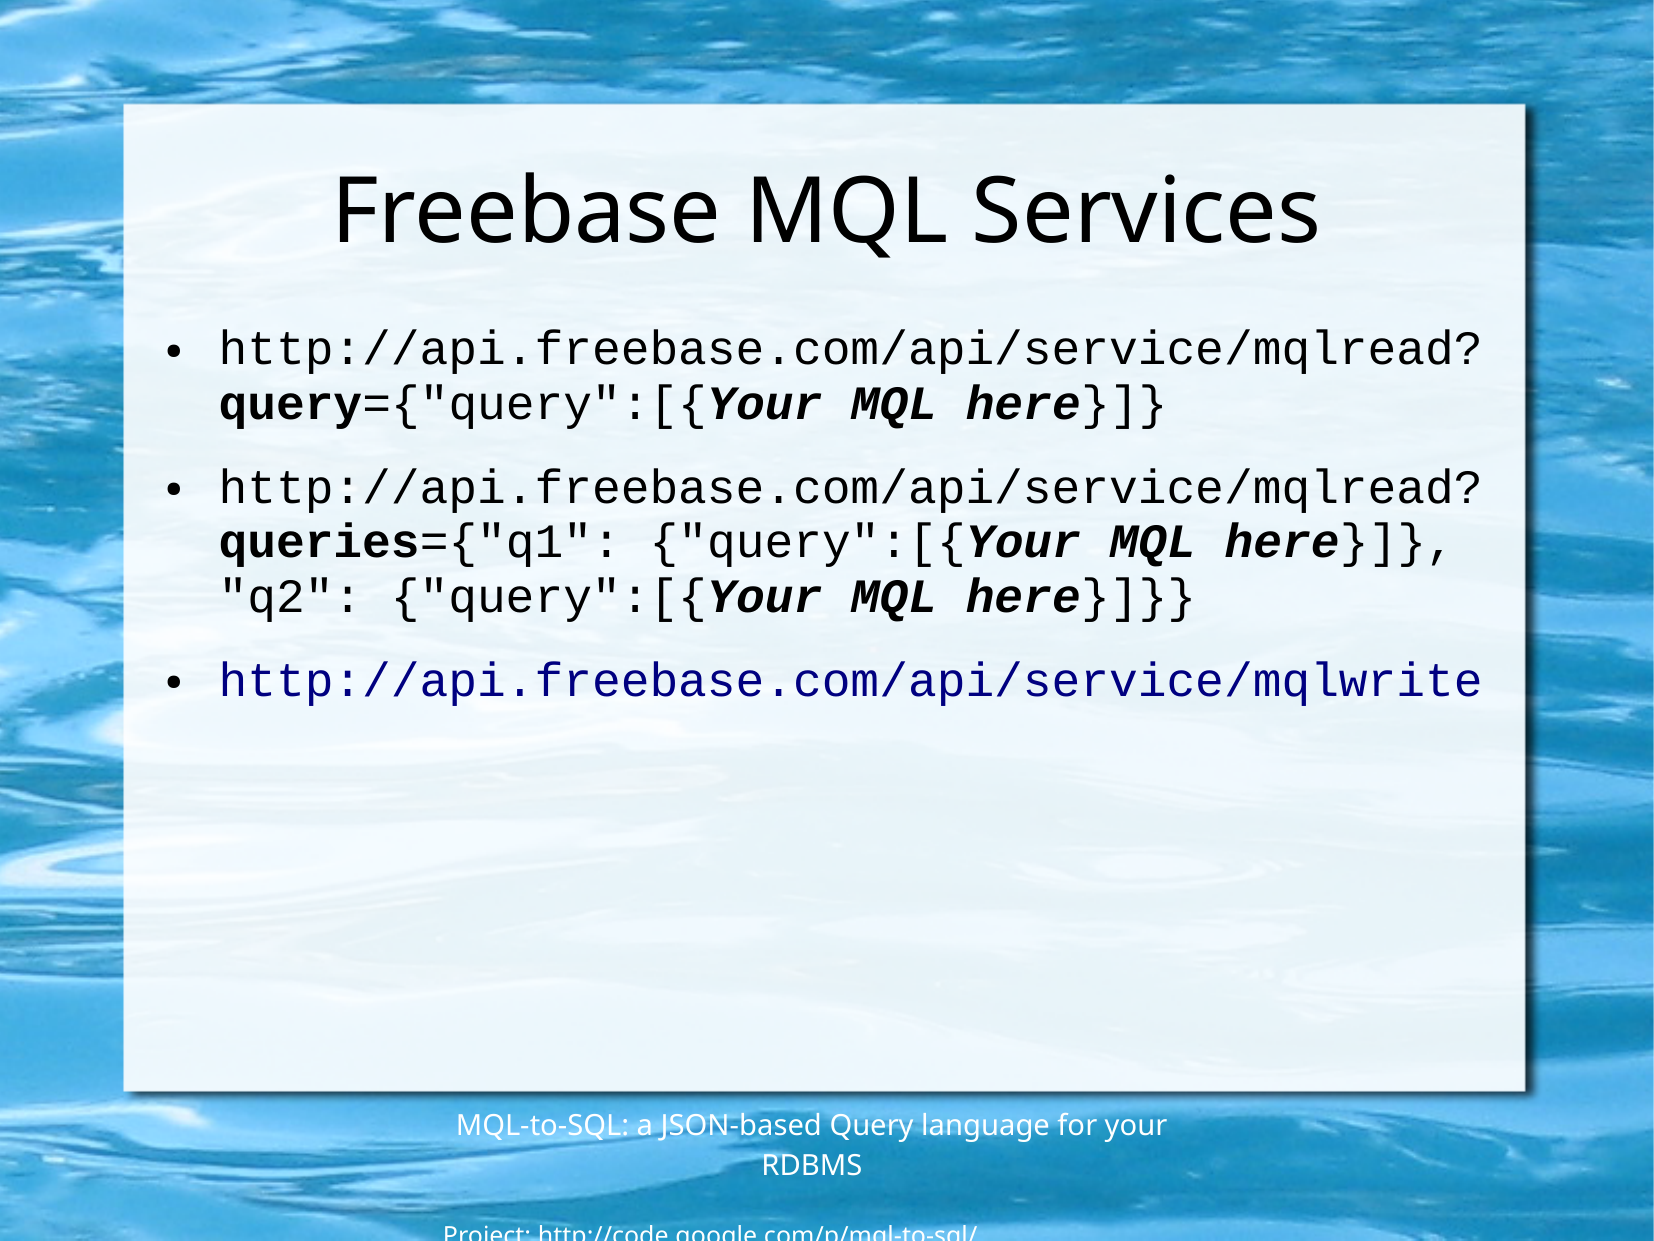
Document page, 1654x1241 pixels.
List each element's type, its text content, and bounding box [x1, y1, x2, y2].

picture [447, 1228, 454, 1235]
picture [710, 1232, 717, 1241]
picture [0, 0, 1654, 1241]
picture [950, 1232, 957, 1241]
picture [780, 1232, 787, 1241]
picture [795, 1232, 802, 1241]
picture [876, 1232, 883, 1241]
picture [694, 1232, 701, 1241]
picture [541, 1232, 548, 1241]
picture [804, 1232, 810, 1241]
picture [628, 1232, 635, 1241]
picture [861, 1232, 867, 1241]
picture [679, 1232, 686, 1241]
picture [914, 1232, 921, 1241]
picture [643, 1232, 650, 1241]
title Freebase MQL Services [147, 118, 1506, 296]
picture [725, 1232, 732, 1241]
picture [827, 1232, 835, 1241]
picture [575, 1232, 583, 1241]
list http://api.freebase.com/api/service/mqlread?query={"query":[{Your MQL here}]} http://api.freebase.com/api/service/mqlread?queries={"q1": {"query":[{Your MQL here}]}, "q2": {"query":[{Your MQL here}]}} http://api.freebase.com/api/service/mqlwrite [147, 324, 1506, 1049]
picture [471, 1232, 478, 1241]
picture [852, 1232, 859, 1241]
